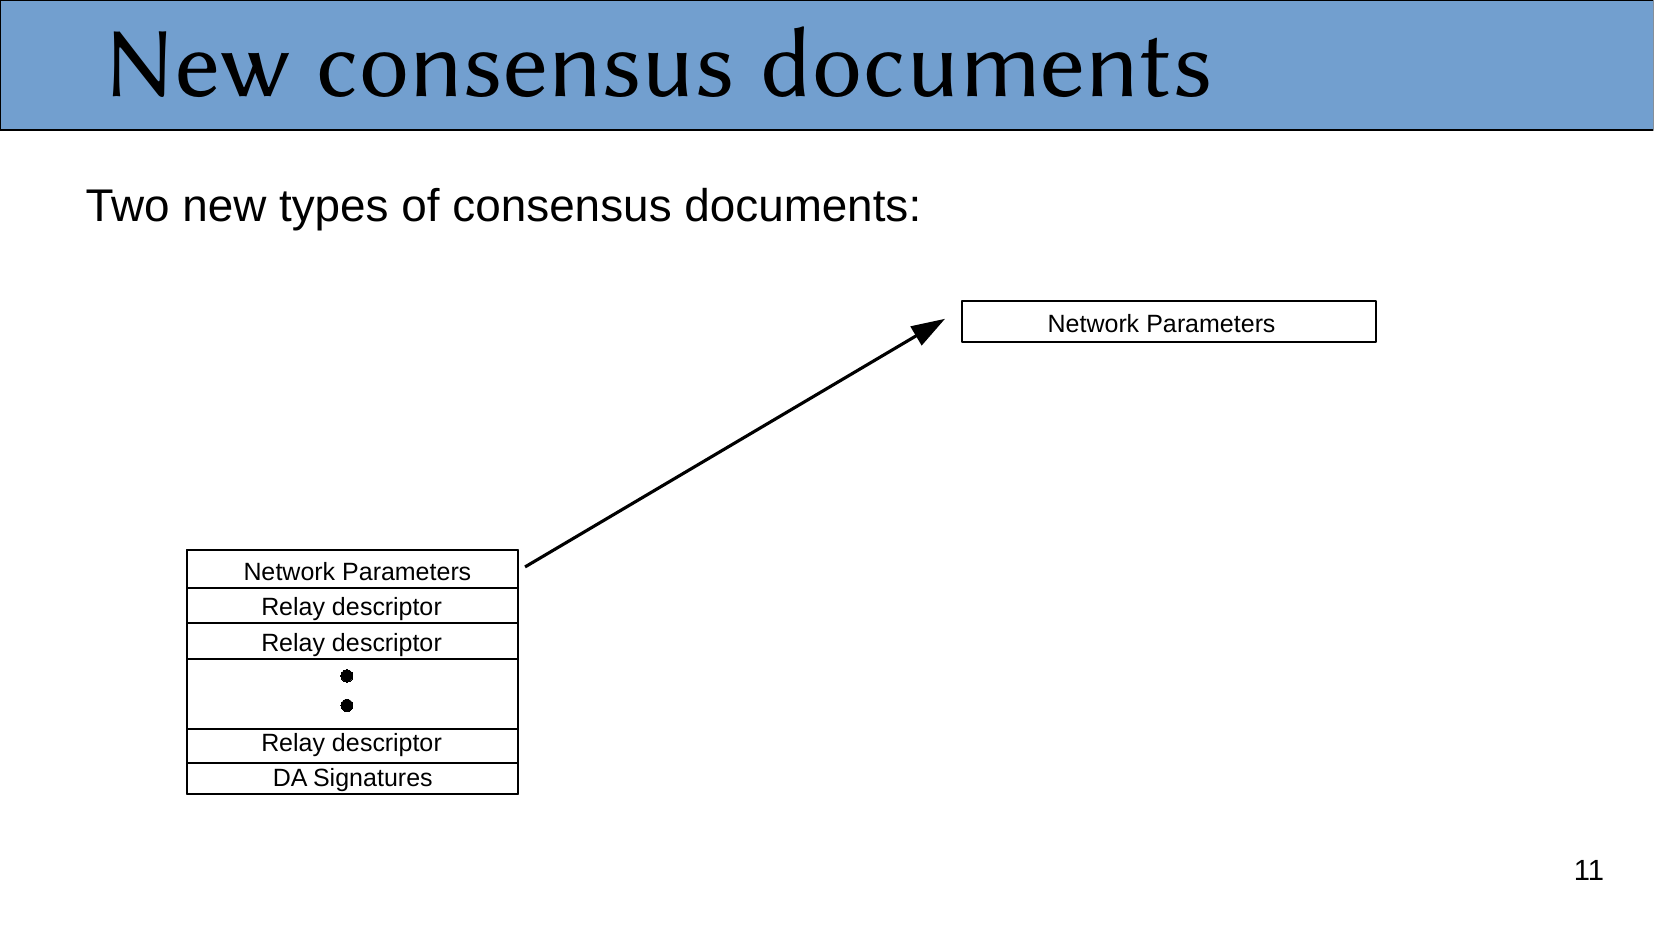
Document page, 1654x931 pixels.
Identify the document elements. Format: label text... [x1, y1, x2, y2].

text_box [187, 624, 246, 658]
text_box [188, 551, 228, 587]
text_box Relay descriptor [246, 721, 542, 765]
text_box New consensus documents [88, 0, 1654, 131]
text_box Relay descriptor [246, 621, 542, 664]
text_box [0, 0, 88, 130]
text_box [188, 764, 258, 793]
text_box DA Signatures [258, 756, 554, 800]
text_box 11 [1559, 846, 1642, 928]
text_box [962, 300, 1376, 343]
text_box Network Parameters [228, 550, 524, 593]
text_box [187, 730, 246, 762]
text_box [187, 589, 246, 622]
text_box Relay descriptor [246, 585, 542, 621]
text_box Network Parameters [1032, 302, 1300, 350]
text_box [187, 660, 519, 728]
text_box Two new types of consensus documents: [70, 172, 957, 272]
